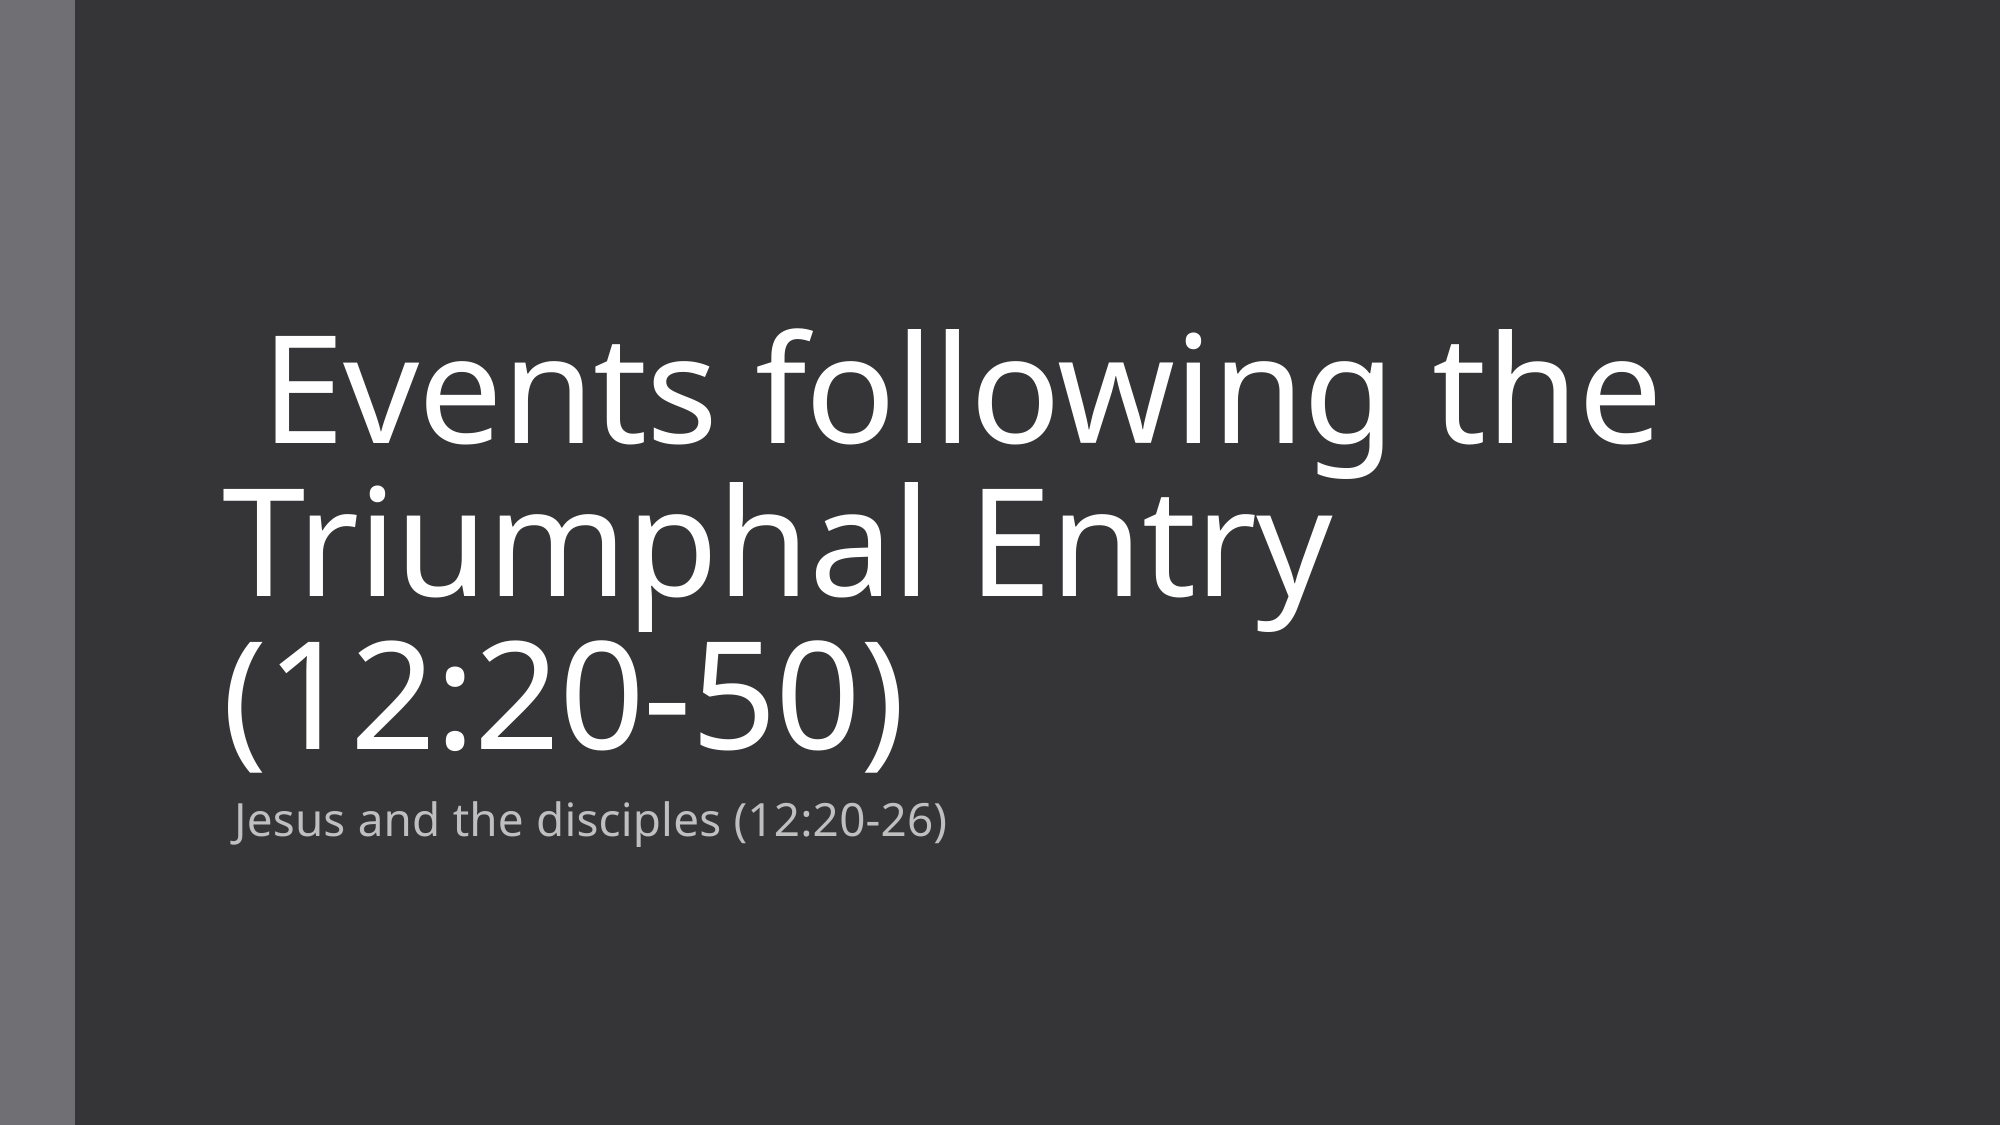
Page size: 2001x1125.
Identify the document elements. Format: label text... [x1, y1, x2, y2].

title Events following the Triumphal Entry (12:20-50) [206, 124, 1752, 787]
subtitle Jesus and the disciples (12:20-26) [206, 787, 1752, 1066]
